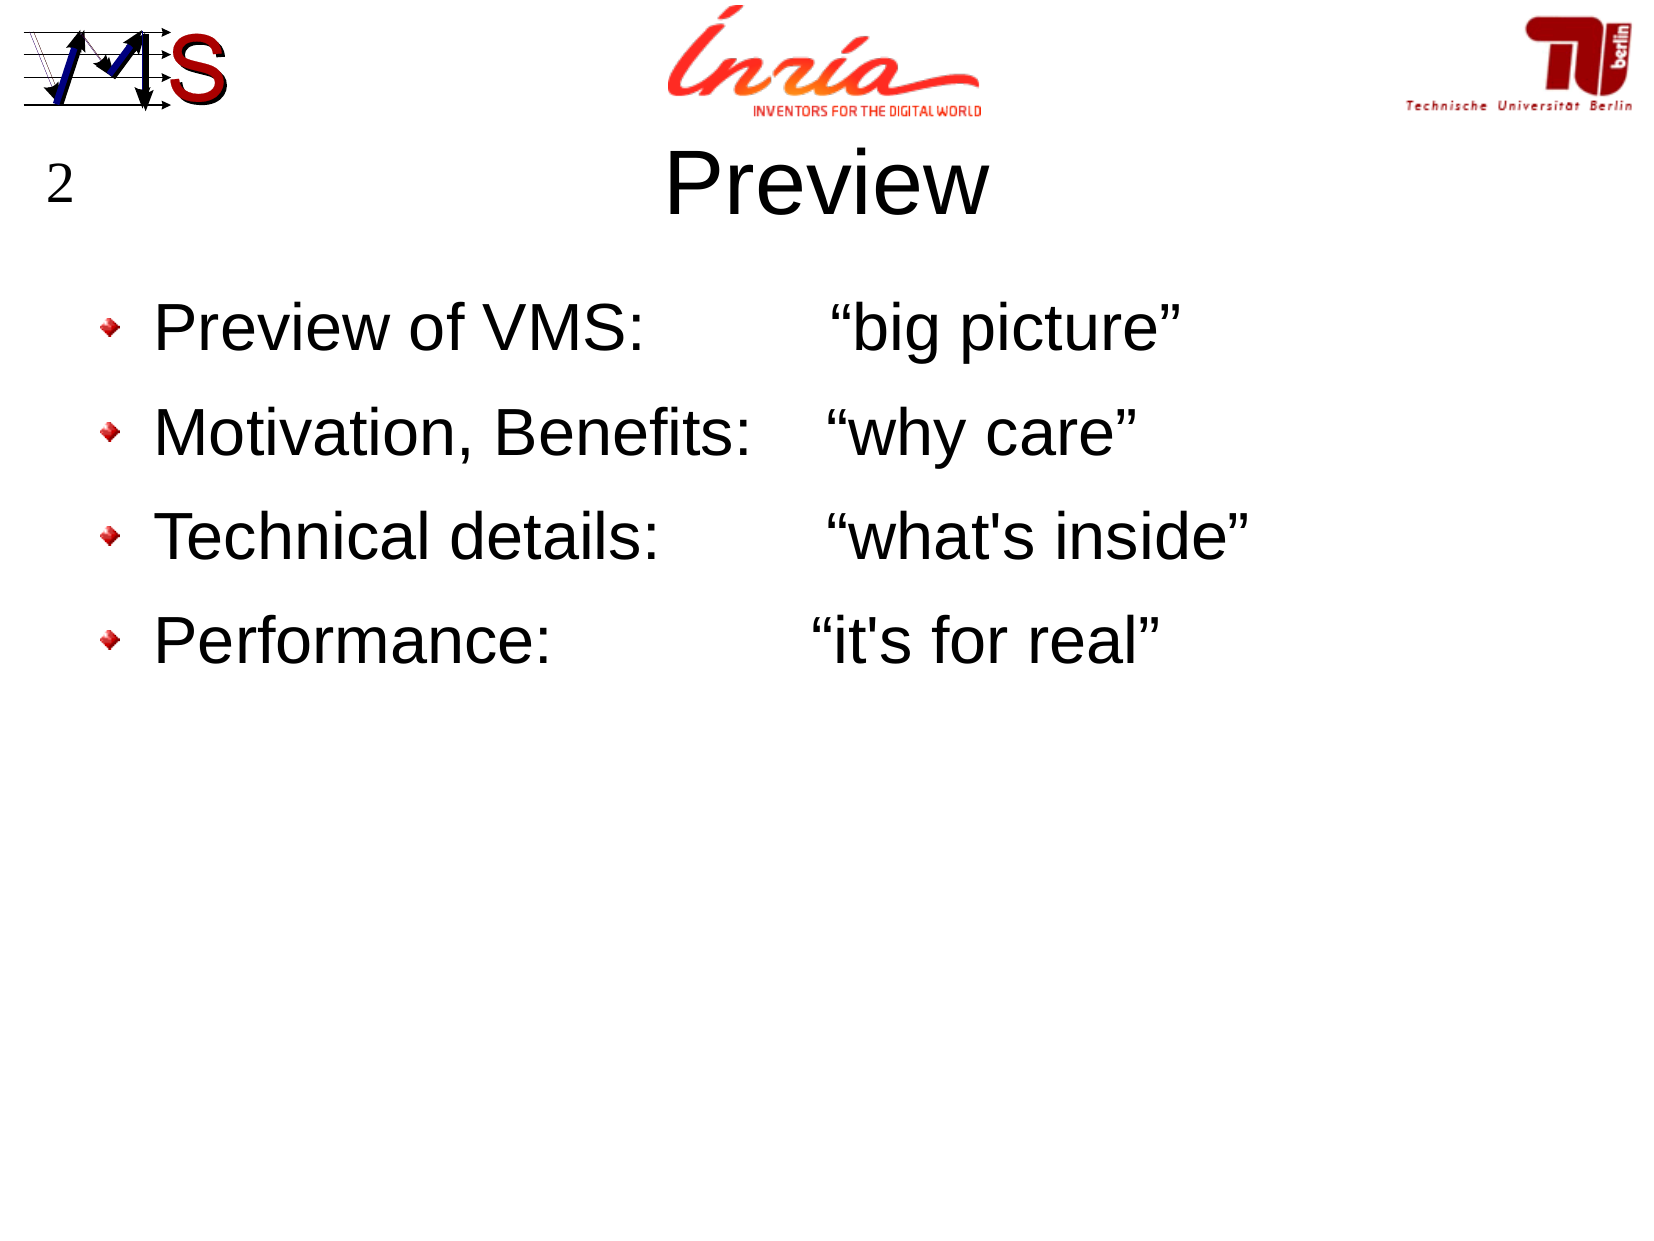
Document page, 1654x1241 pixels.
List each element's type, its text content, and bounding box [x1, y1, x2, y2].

list Preview of VMS: “big picture” Motivation, Benefits: “why care” Technical details: “what's inside” Performance: “it's for real” [82, 290, 1571, 1109]
picture [668, 5, 981, 78]
title Preview [82, 78, 1571, 287]
picture [1303, 5, 1646, 123]
